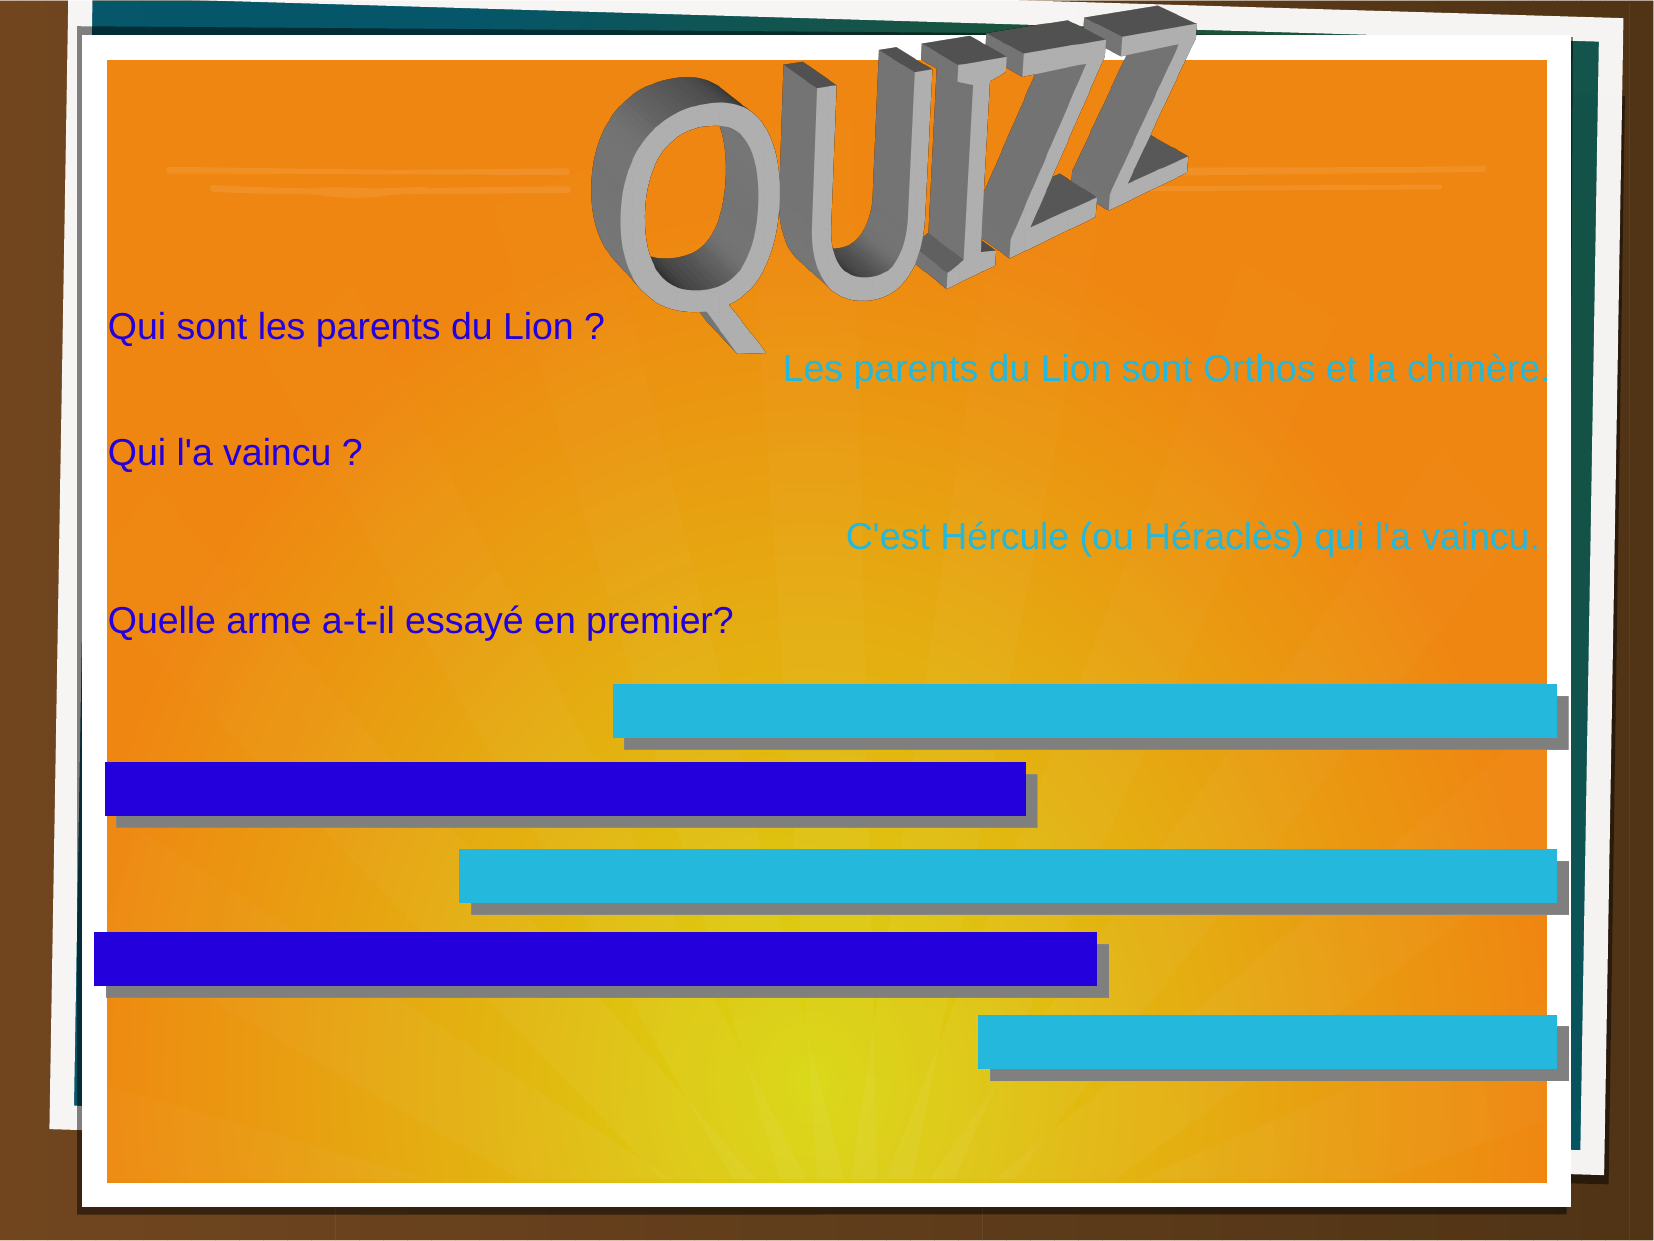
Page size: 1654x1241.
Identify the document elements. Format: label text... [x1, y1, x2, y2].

text_box [978, 1015, 1557, 1069]
text_box [94, 932, 1097, 986]
text_box [105, 762, 1026, 816]
text_box [613, 684, 1557, 738]
text_box [459, 849, 1557, 903]
text_box Qui sont les parents du Lion ? Les parents du Lion sont Orthos et la chimère. Qui l'a vaincu ? C'est Hércule (ou Héraclès) qui l'a vaincu. Quelle arme a-t-il essayé en premier? Il a d'abors essayé l'arc et les flèches offerts par Apollon. Comment est représenté le Lion sur une carte du ciel ? Sur une carte du ciel, le Lion est représenté par une constellation. Quelle est l'autre travail d'Hercule cité dans ce diaporama ? C'est le travail de l'hydre de Lerne. [47, 297, 1619, 1069]
